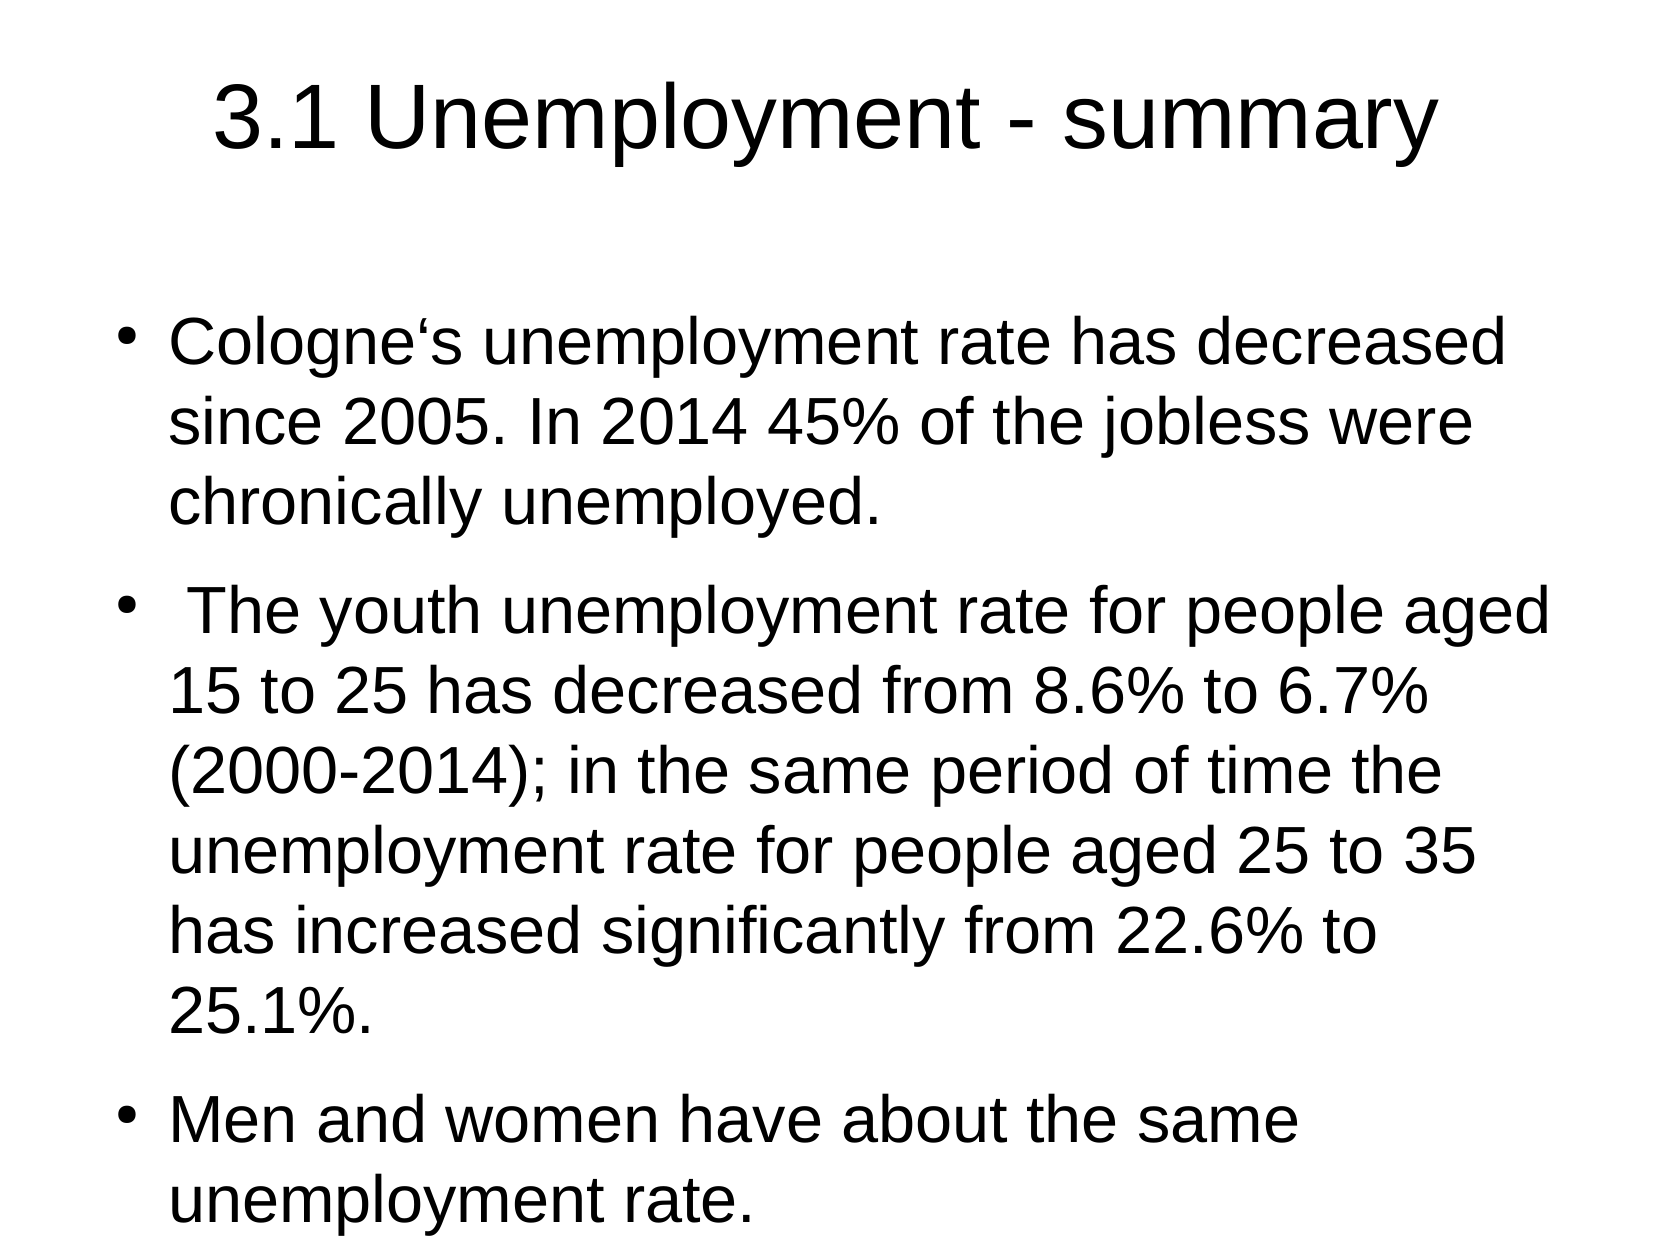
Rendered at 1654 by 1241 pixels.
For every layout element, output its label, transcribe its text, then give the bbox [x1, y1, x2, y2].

title 3.1 Unemployment - summary [82, 49, 1571, 257]
list Cologne‘s unemployment rate has decreased since 2005. In 2014 45% of the jobless were chronically unemployed. The youth unemployment rate for people aged 15 to 25 has decreased from 8.6% to 6.7% (2000-2014); in the same period of time the unemployment rate for people aged 25 to 35 has increased significantly from 22.6% to 25.1%. Men and women have about the same unemployment rate. 512 000 people in Cologne are employed, about 25% of them in part-time, about 15% of them are marginal employed. The minimum wage in Germany is at €8,84/working hour, though there exist some loopholes for employers. [82, 290, 1571, 1010]
